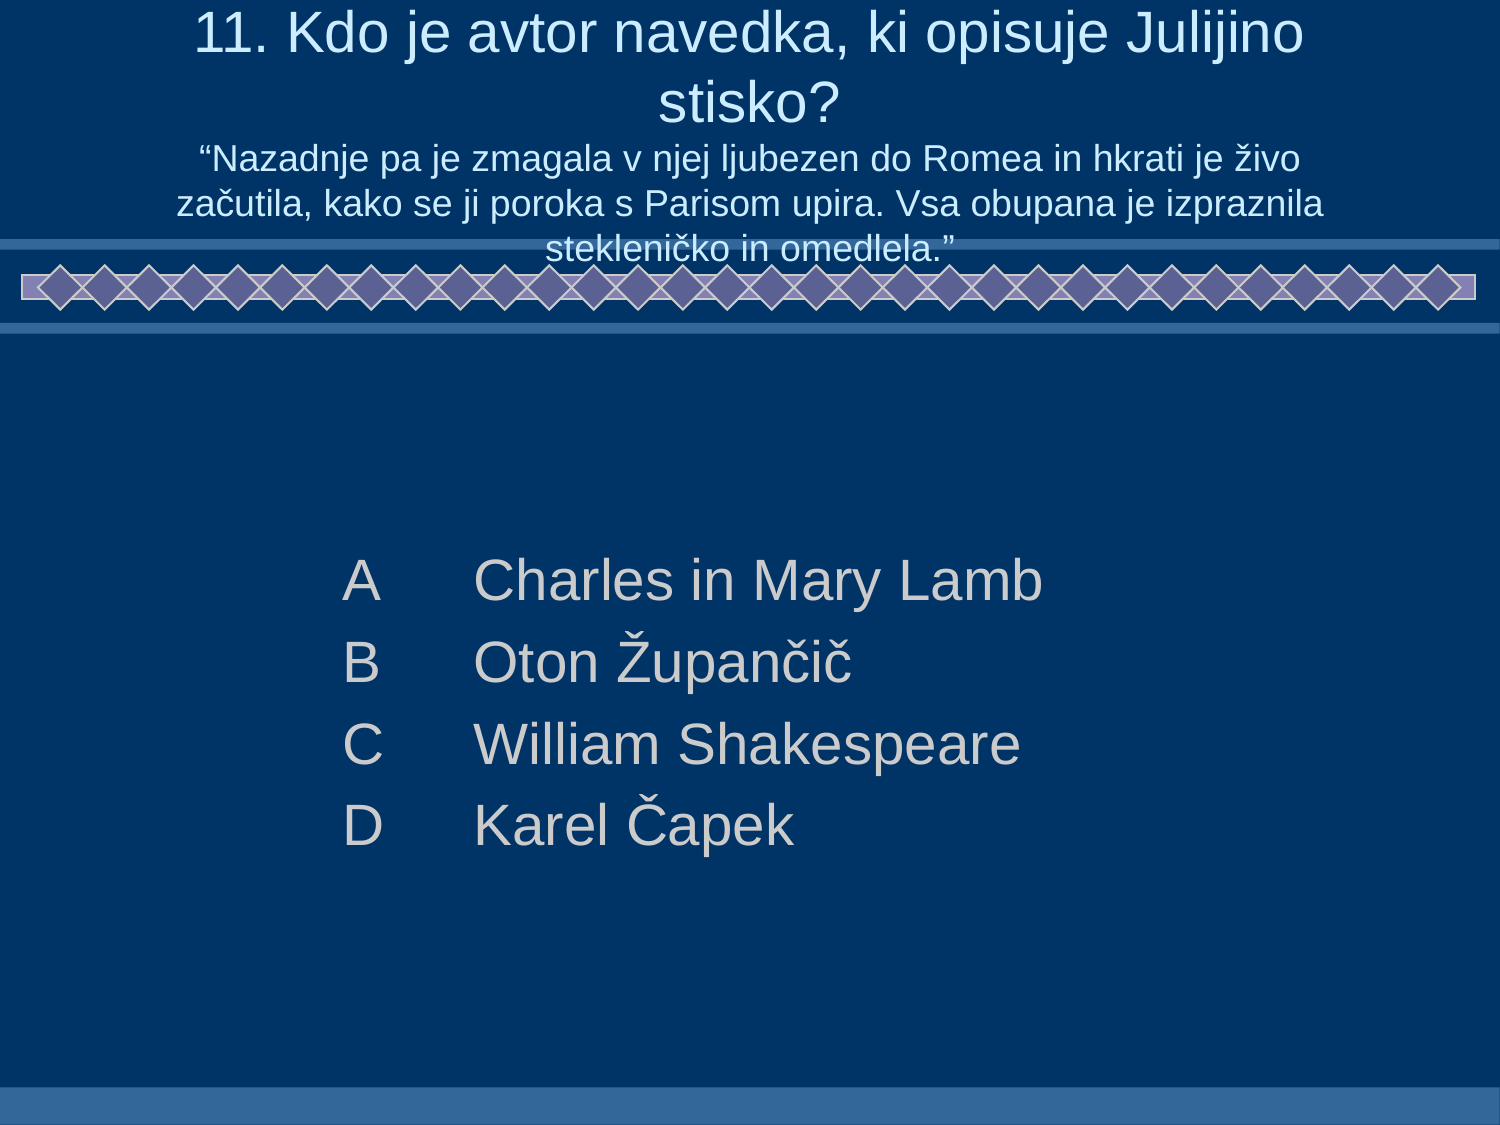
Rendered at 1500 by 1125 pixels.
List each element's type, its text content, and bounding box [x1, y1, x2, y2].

title 11. Kdo je avtor navedka, ki opisuje Julijino stisko? “Nazadnje pa je zmagala v njej ljubezen do Romea in hkrati je živo začutila, kako se ji poroka s Parisom upira. Vsa obupana je izpraznila stekleničko in omedlela.” [112, 37, 1388, 225]
list A Charles in Mary Lamb B Oton Župančič C William Shakespeare D Karel Čapek [112, 350, 1388, 1050]
